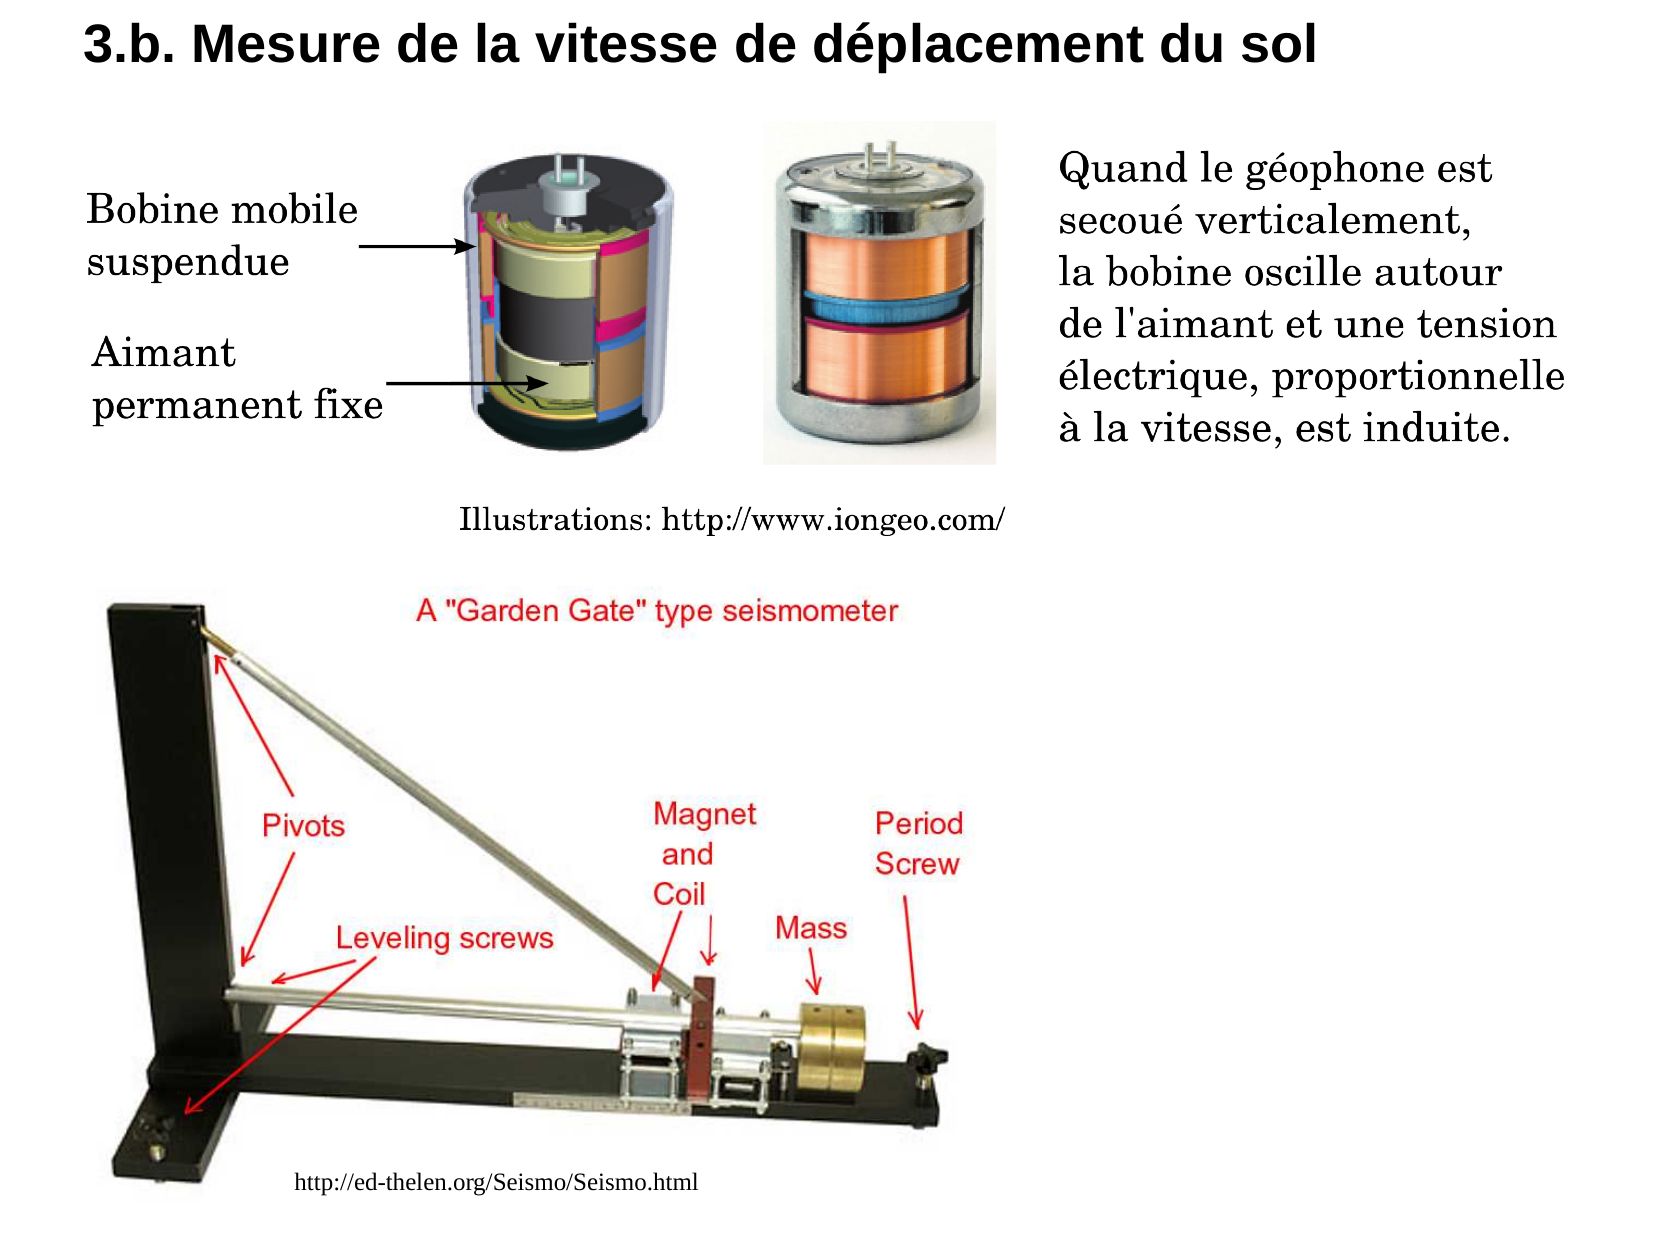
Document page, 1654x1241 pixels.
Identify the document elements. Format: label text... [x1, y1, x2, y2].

picture [88, 569, 975, 1206]
picture [87, 121, 1564, 536]
text_box http://ed-thelen.org/Seismo/Seismo.html [279, 1160, 716, 1206]
title 3.b. Mesure de la vitesse de déplacement du sol [83, 5, 1572, 82]
